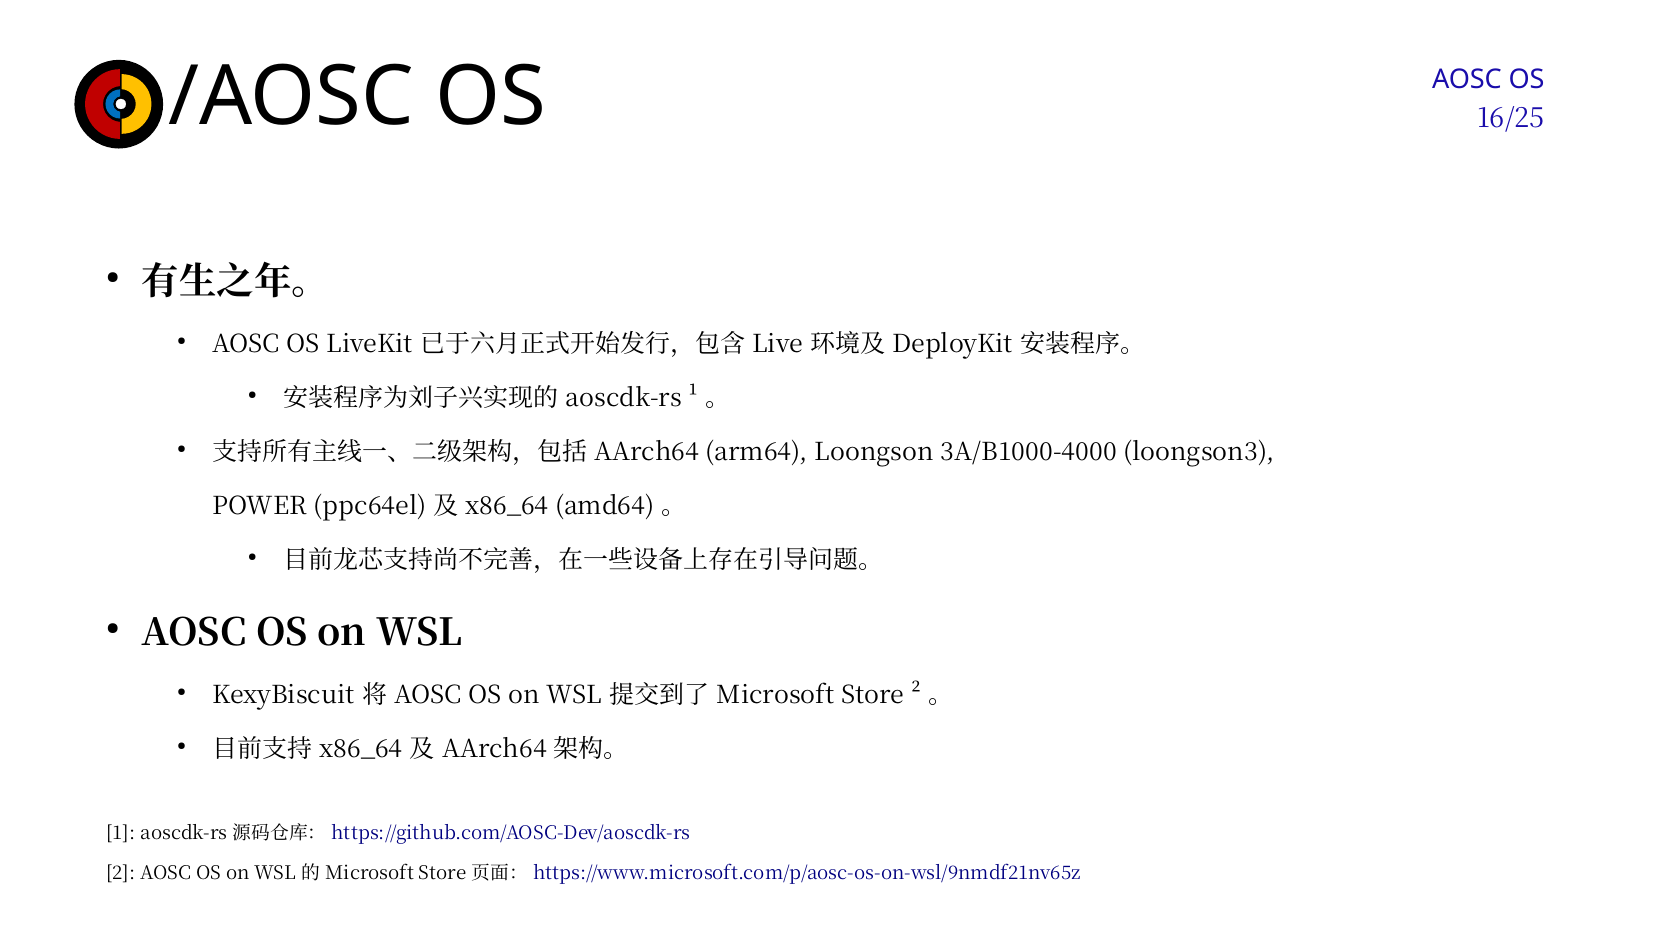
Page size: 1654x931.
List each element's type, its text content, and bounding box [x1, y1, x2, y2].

text_box 有生之年。 AOSC OS LiveKit已于六月正式开始发行，包含Live环境及DeployKit安装程序。 安装程序为刘子兴实现的aoscdk-rs ¹。 支持所有主线一、二级架构，包括AArch64 (arm64), Loongson 3A/B1000-4000 (loongson3), POWER (ppc64el)及x86_64 (amd64)。 目前龙芯支持尚不完善，在一些设备上存在引导问题。 AOSC OS on WSL KexyBiscuit将AOSC OS on WSL提交到了Microsoft Store ²。 目前支持x86_64及AArch64架构。 [1]: aoscdk-rs源码仓库：https://github.com/AOSC-Dev/aoscdk-rs [2]: AOSC OS on WSL的Microsoft Store页面：https://www.microsoft.com/p/aosc-os-on-wsl/9nmdf21nv65z [106, 224, 1329, 886]
picture [71, 57, 153, 151]
text_box AOSC OS 2/25 [1417, 52, 1592, 223]
text_box /AOSC OS [153, 28, 739, 283]
